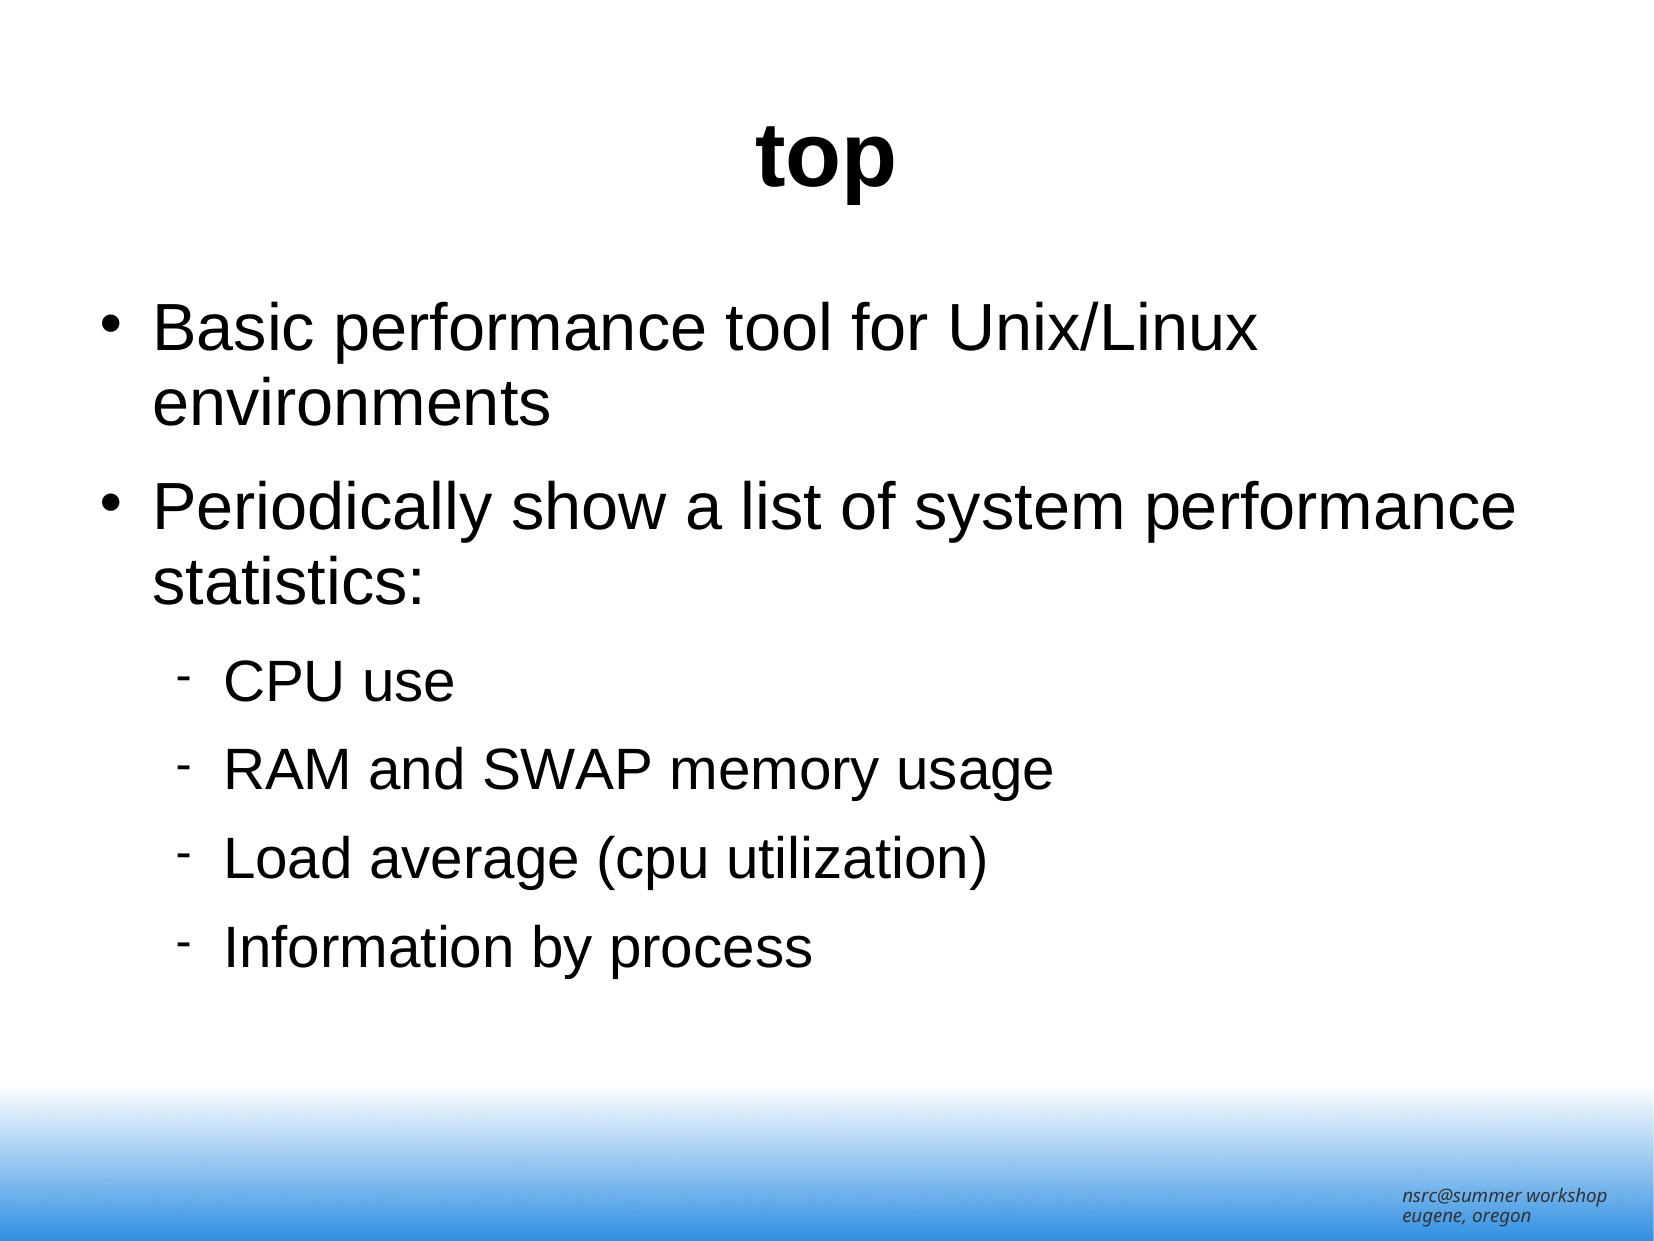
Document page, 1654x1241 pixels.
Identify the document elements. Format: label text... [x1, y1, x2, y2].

list Basic performance tool for Unix/Linux environments Periodically show a list of system performance statistics: CPU use RAM and SWAP memory usage Load average (cpu utilization) Information by process [82, 290, 1571, 1109]
picture [0, 1083, 1654, 1241]
title top [82, 49, 1571, 257]
